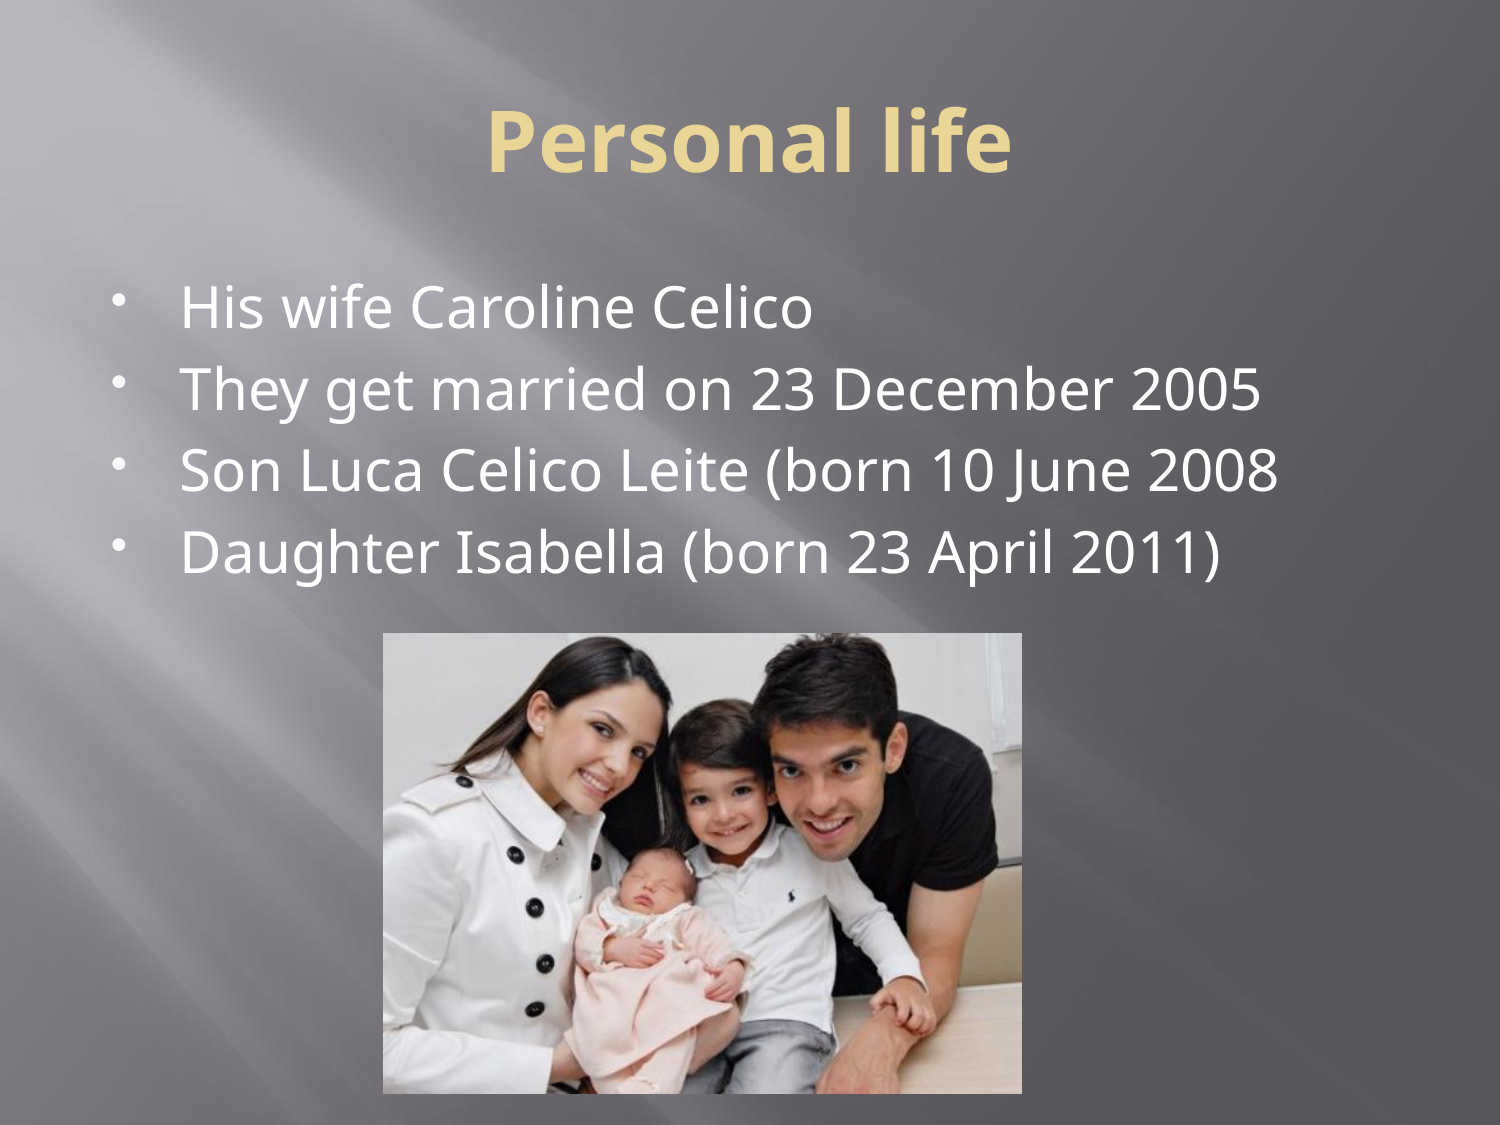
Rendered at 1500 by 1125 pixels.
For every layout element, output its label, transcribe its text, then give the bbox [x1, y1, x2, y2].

list His wife Caroline Celico They get married on 23 December 2005 Son Luca Celico Leite (born 10 June 2008 Daughter Isabella (born 23 April 2011) [75, 262, 1425, 1035]
picture [0, 0, 1500, 1125]
title Personal life [75, 45, 1425, 233]
